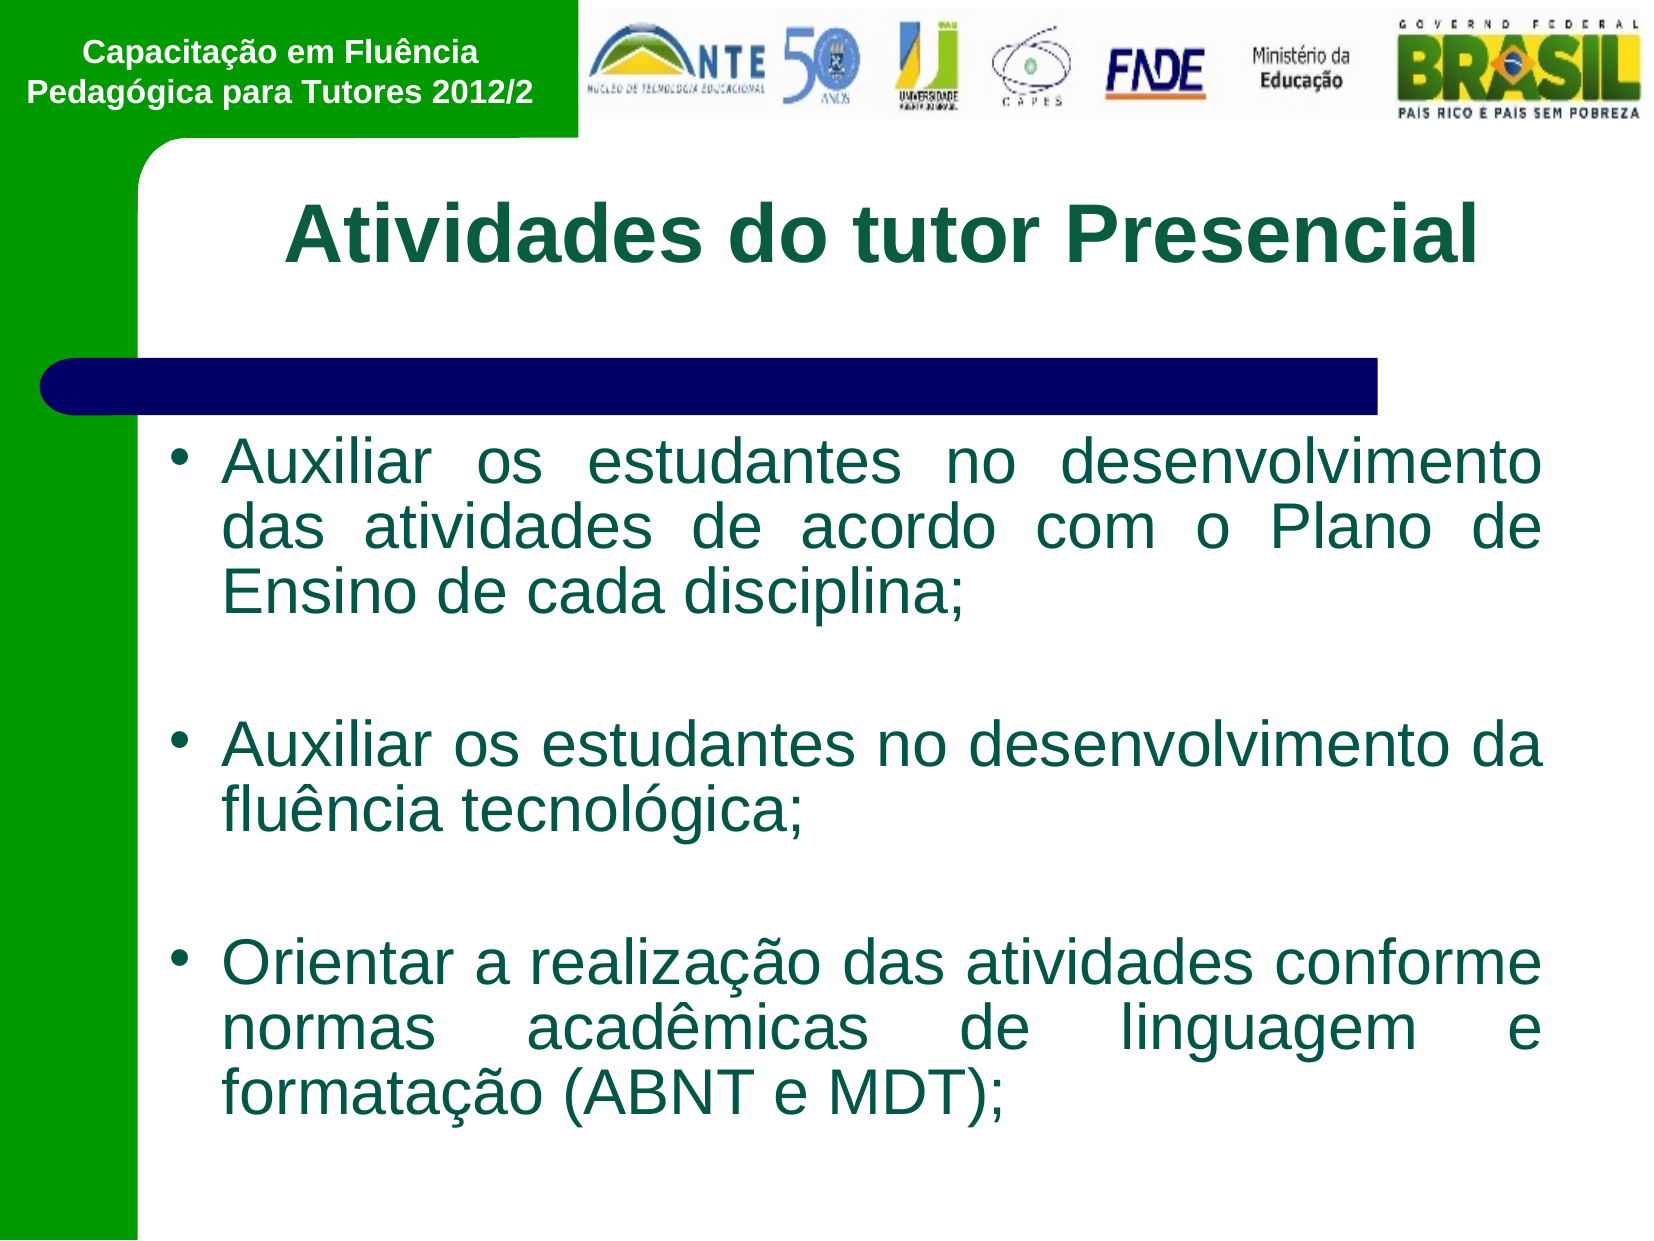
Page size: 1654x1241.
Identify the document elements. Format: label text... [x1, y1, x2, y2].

title Atividades do tutor Presencial [177, 184, 1612, 377]
list Auxiliar os estudantes no desenvolvimento das atividades de acordo com o Plano de Ensino de cada disciplina; Auxiliar os estudantes no desenvolvimento da fluência tecnológica; Orientar a realização das atividades conforme normas acadêmicas de linguagem e formatação (ABNT e MDT); [151, 427, 1543, 1212]
picture [582, 8, 1646, 121]
